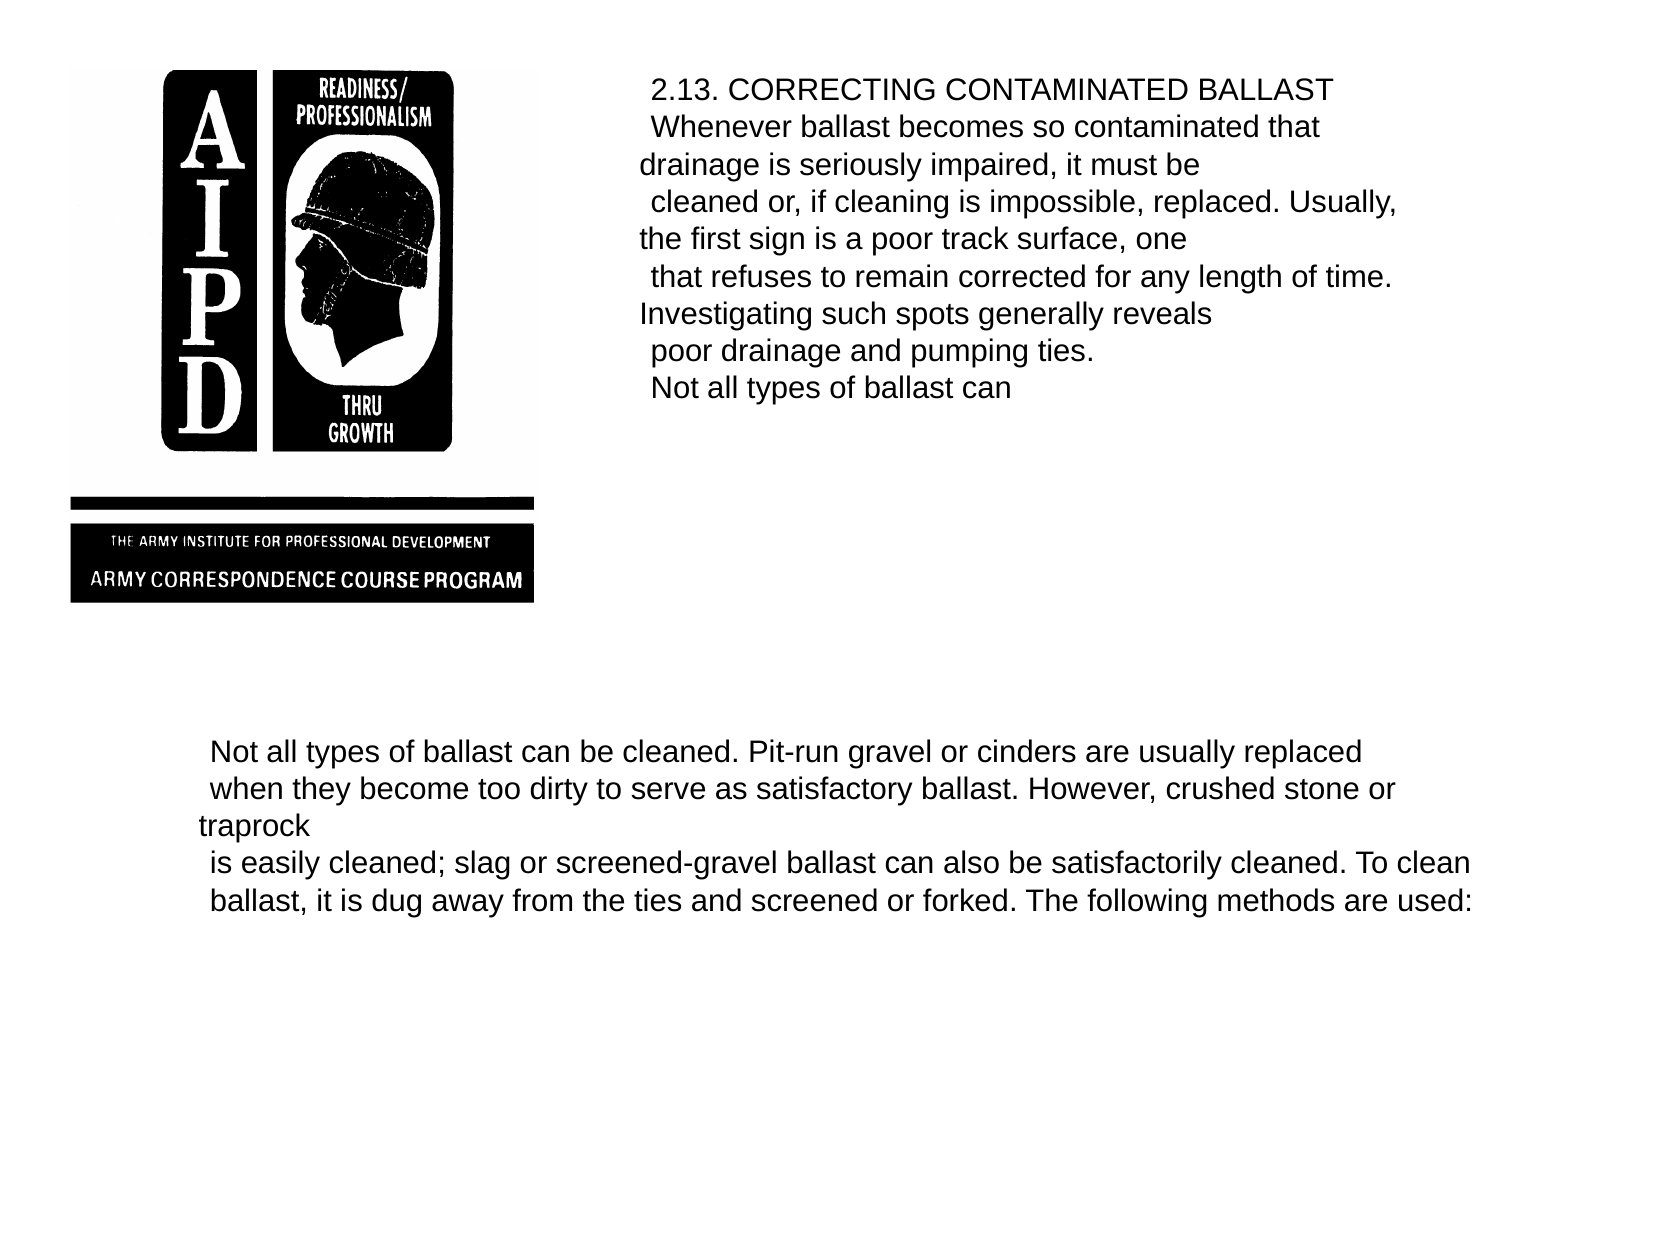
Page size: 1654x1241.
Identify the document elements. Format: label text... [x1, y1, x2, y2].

text_box 2.13. CORRECTING CONTAMINATED BALLAST Whenever ballast becomes so contaminated that drainage is seriously impaired, it must be cleaned or, if cleaning is impossible, replaced. Usually, the first sign is a poor track surface, one that refuses to remain corrected for any length of time. Investigating such spots generally reveals poor drainage and pumping ties. Not all types of ballast can [624, 62, 1452, 413]
text_box Not all types of ballast can be cleaned. Pit-run gravel or cinders are usually replaced when they become too dirty to serve as satisfactory ballast. However, crushed stone or traprock is easily cleaned; slag or screened-gravel ballast can also be satisfactorily cleaned. To clean ballast, it is dug away from the ties and screened or forked. The following methods are used: [183, 723, 1507, 926]
picture [68, 68, 538, 607]
